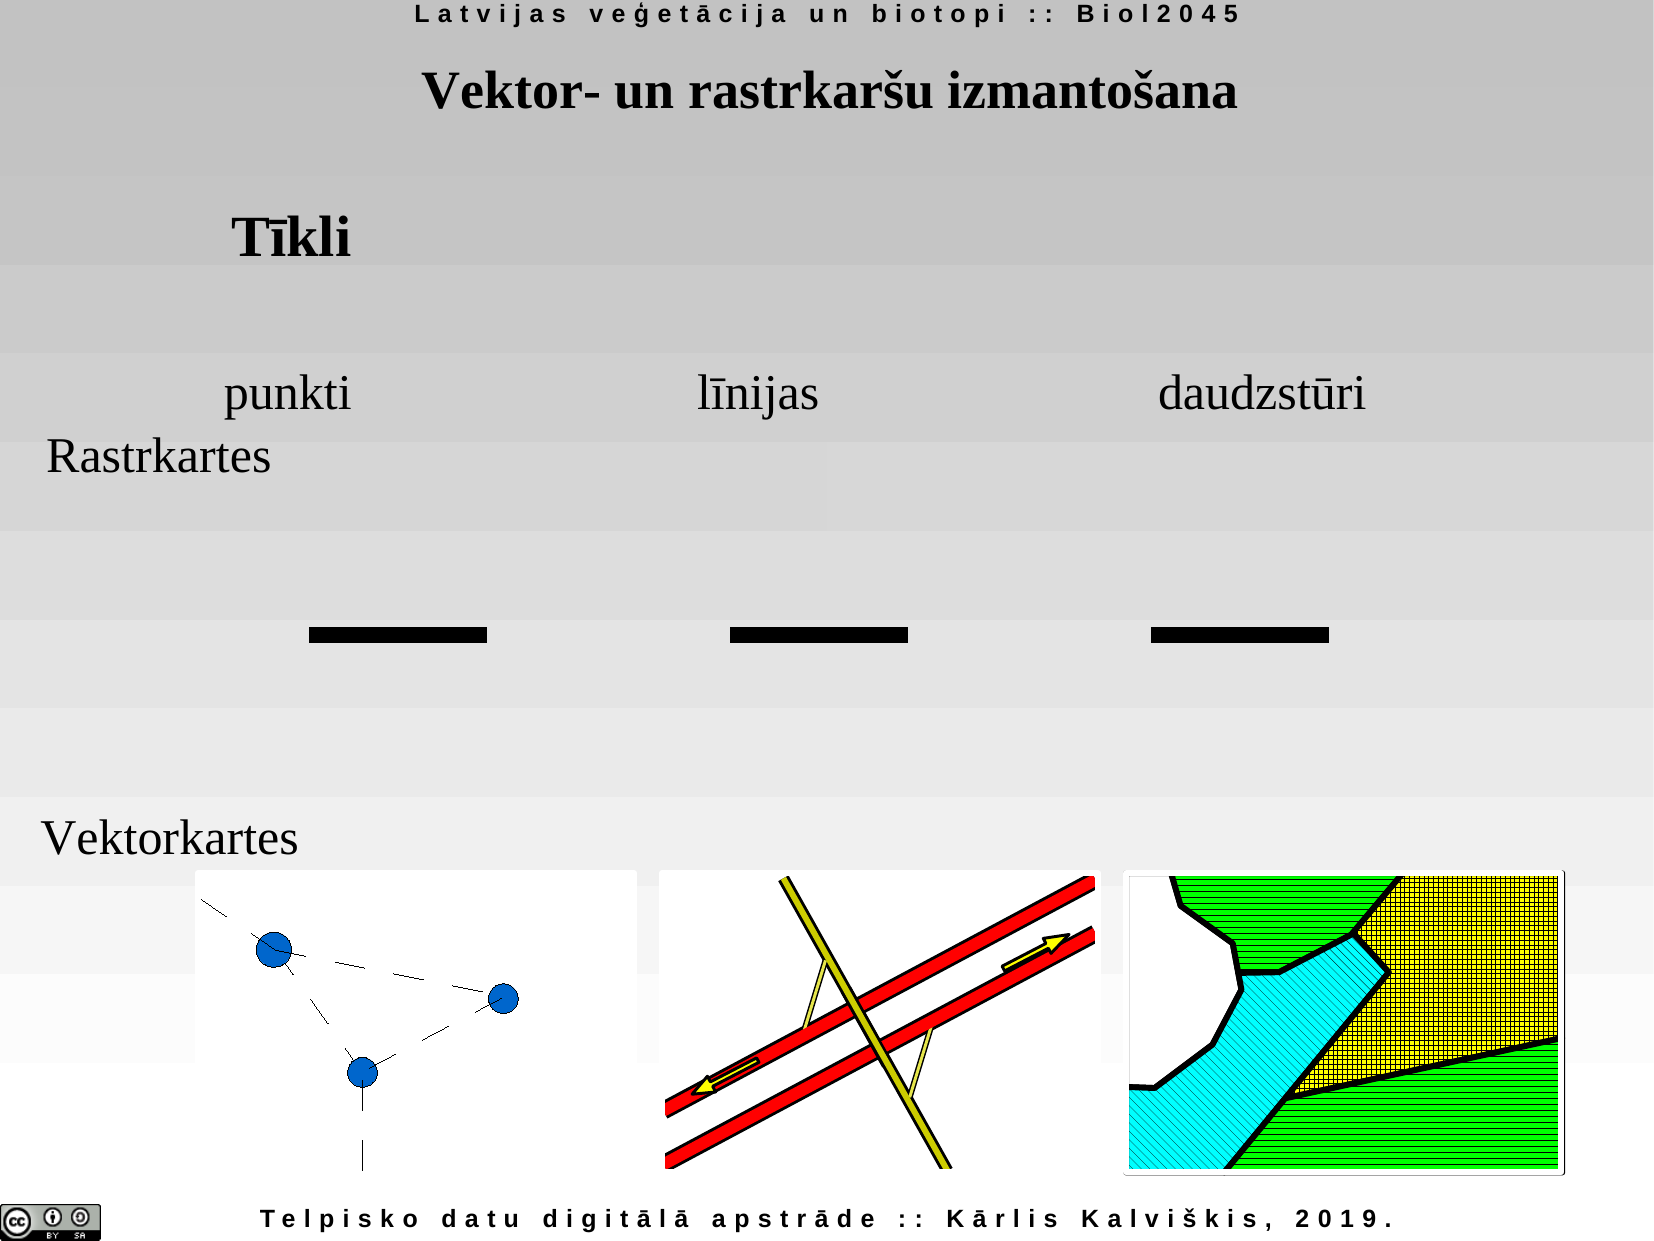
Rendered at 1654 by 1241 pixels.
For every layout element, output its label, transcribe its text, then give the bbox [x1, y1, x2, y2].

text_box [676, 1061, 939, 1169]
title Vektor- un rastrkaršu izmantošana [34, 61, 1626, 222]
picture [0, 0, 1654, 1241]
text_box [790, 876, 1081, 996]
text_box [665, 876, 868, 1152]
text_box daudzstūri [1158, 364, 1465, 429]
text_box [1151, 627, 1329, 643]
text_box [197, 873, 635, 1173]
text_box līnijas [697, 364, 956, 429]
text_box [730, 627, 908, 643]
text_box punkti [223, 364, 494, 432]
text_box [309, 627, 487, 643]
text_box [867, 891, 1095, 1037]
text_box [1129, 876, 1558, 1169]
text_box Vektorkartes [40, 809, 300, 866]
text_box [914, 945, 1095, 1169]
text_box [890, 1036, 924, 1088]
text_box [811, 969, 845, 1021]
text_box Tīkli [231, 204, 352, 269]
text_box Rastrkartes [46, 427, 272, 483]
